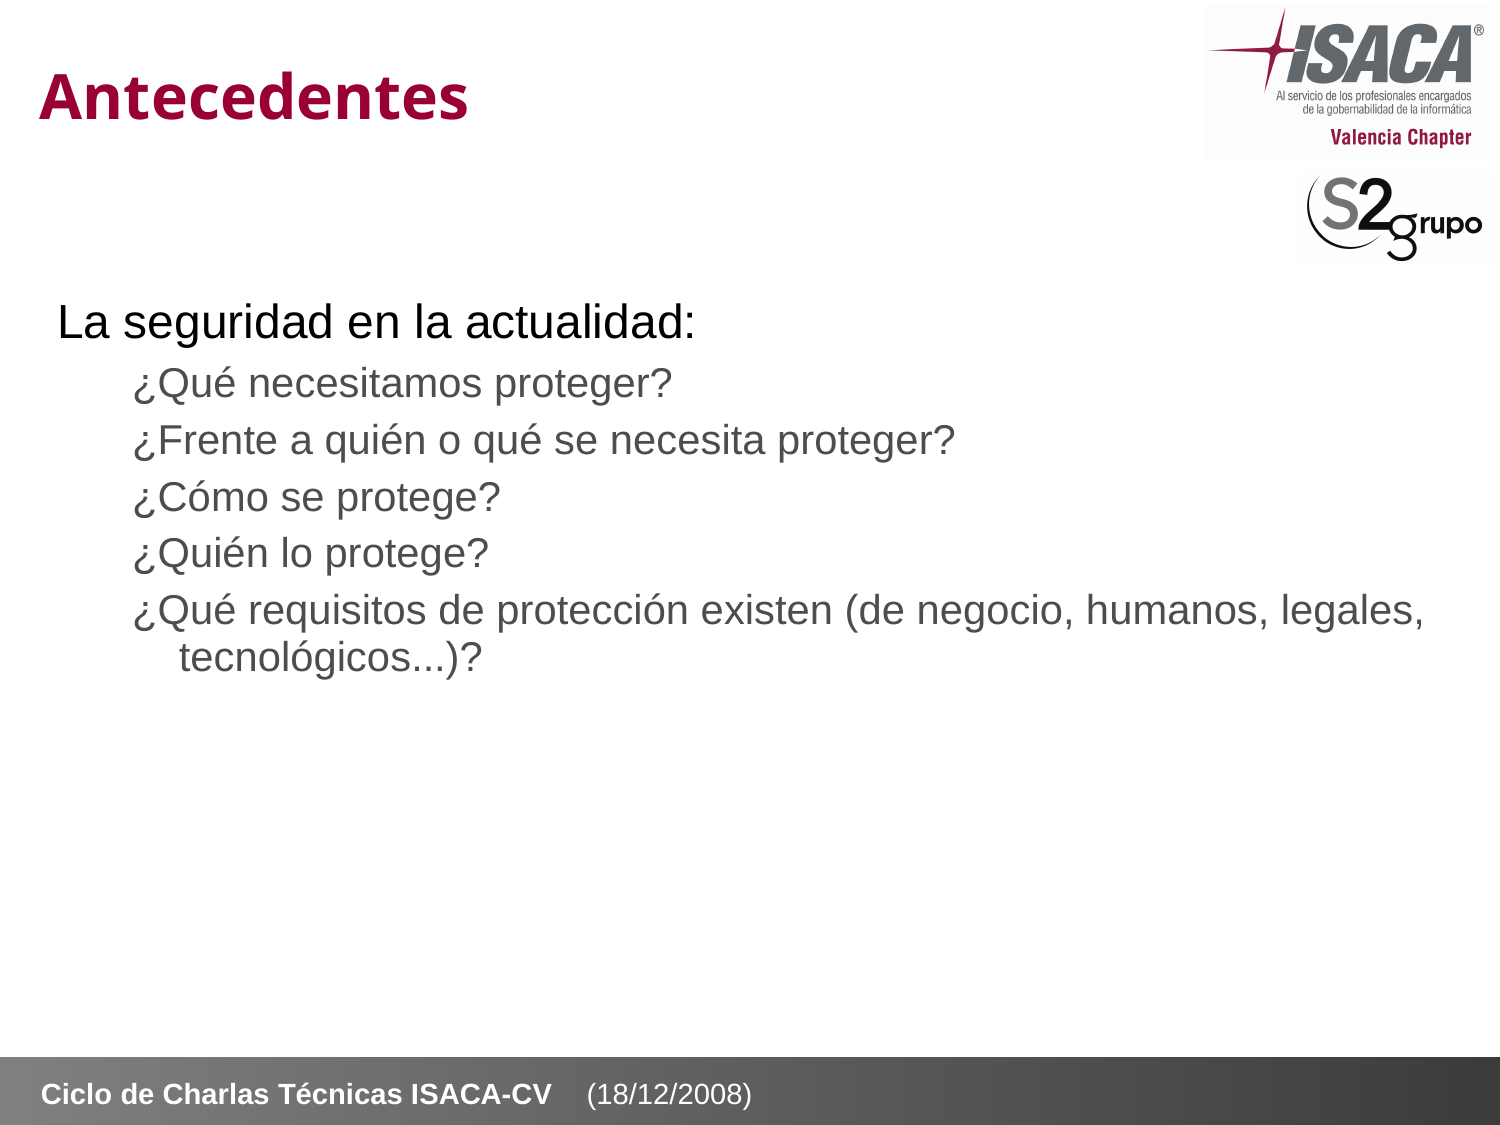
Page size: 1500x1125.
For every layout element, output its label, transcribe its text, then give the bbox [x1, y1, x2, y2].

title Antecedentes [39, 45, 1199, 233]
list La seguridad en la actualidad: ¿Qué necesitamos proteger? ¿Frente a quién o qué se necesita proteger? ¿Cómo se protege? ¿Quién lo protege? ¿Qué requisitos de protección existen (de negocio, humanos, legales, tecnológicos...)? [42, 287, 1472, 1026]
picture [1299, 171, 1493, 266]
picture [1204, 5, 1488, 159]
